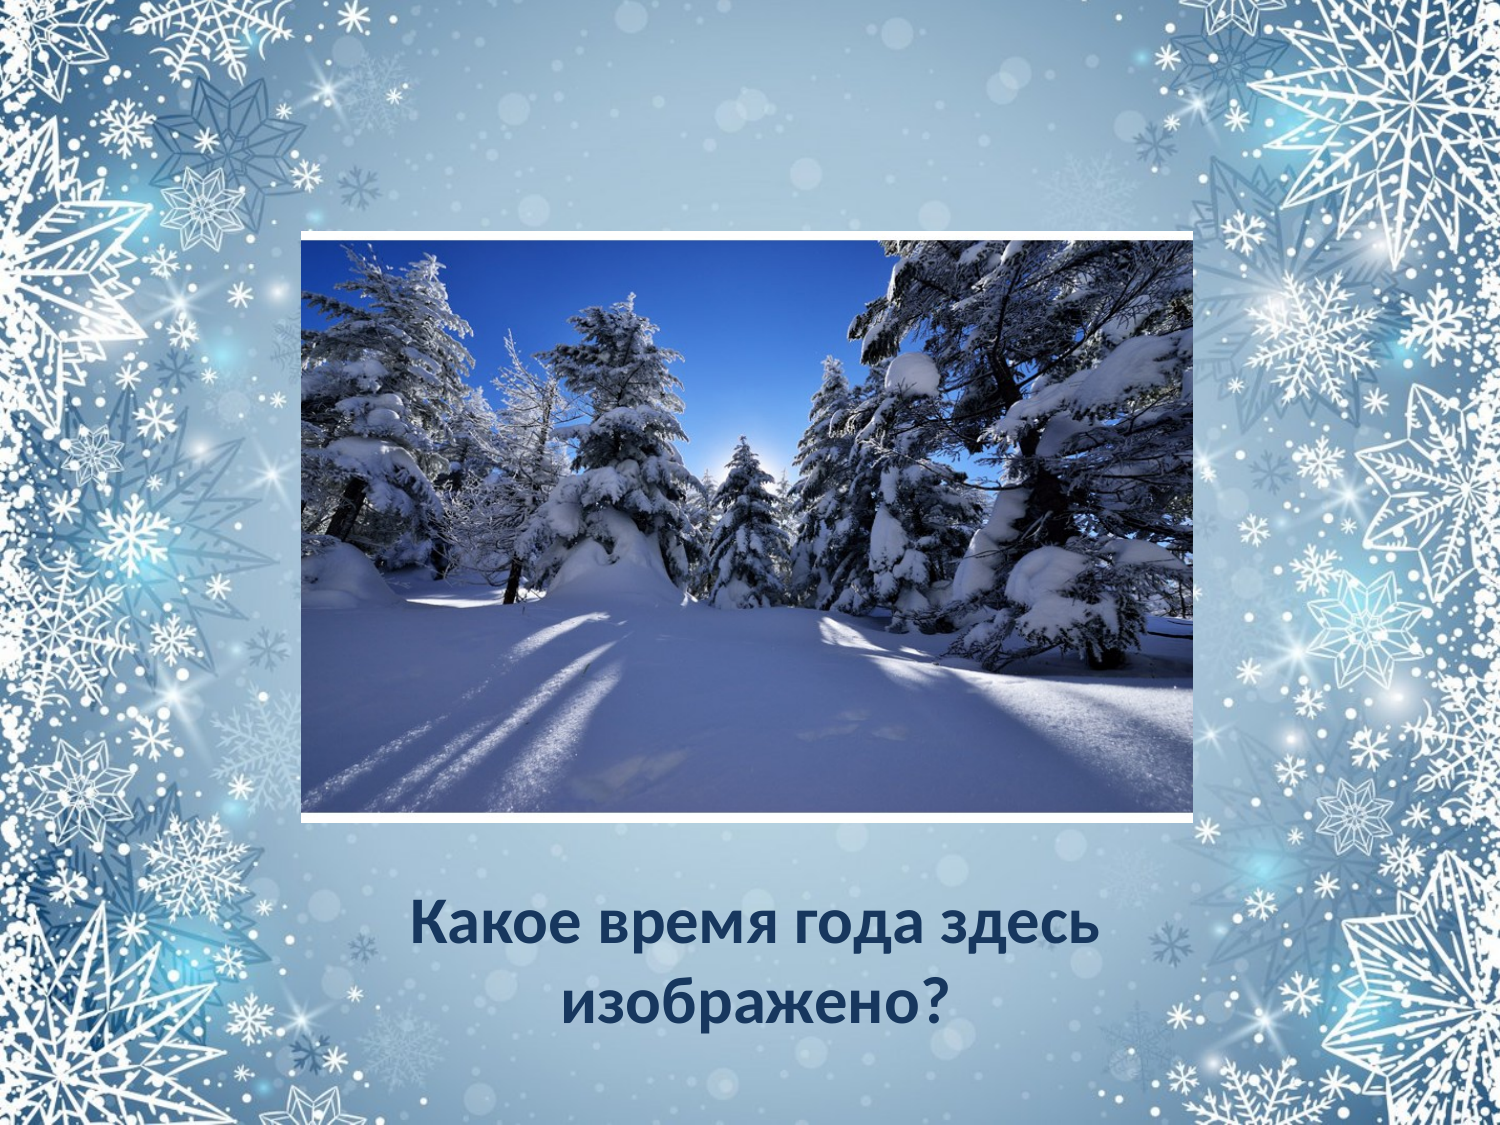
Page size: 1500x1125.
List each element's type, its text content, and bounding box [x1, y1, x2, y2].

picture [0, 0, 1500, 1125]
text_box Какое время года здесь изображено? [312, 869, 1199, 1047]
